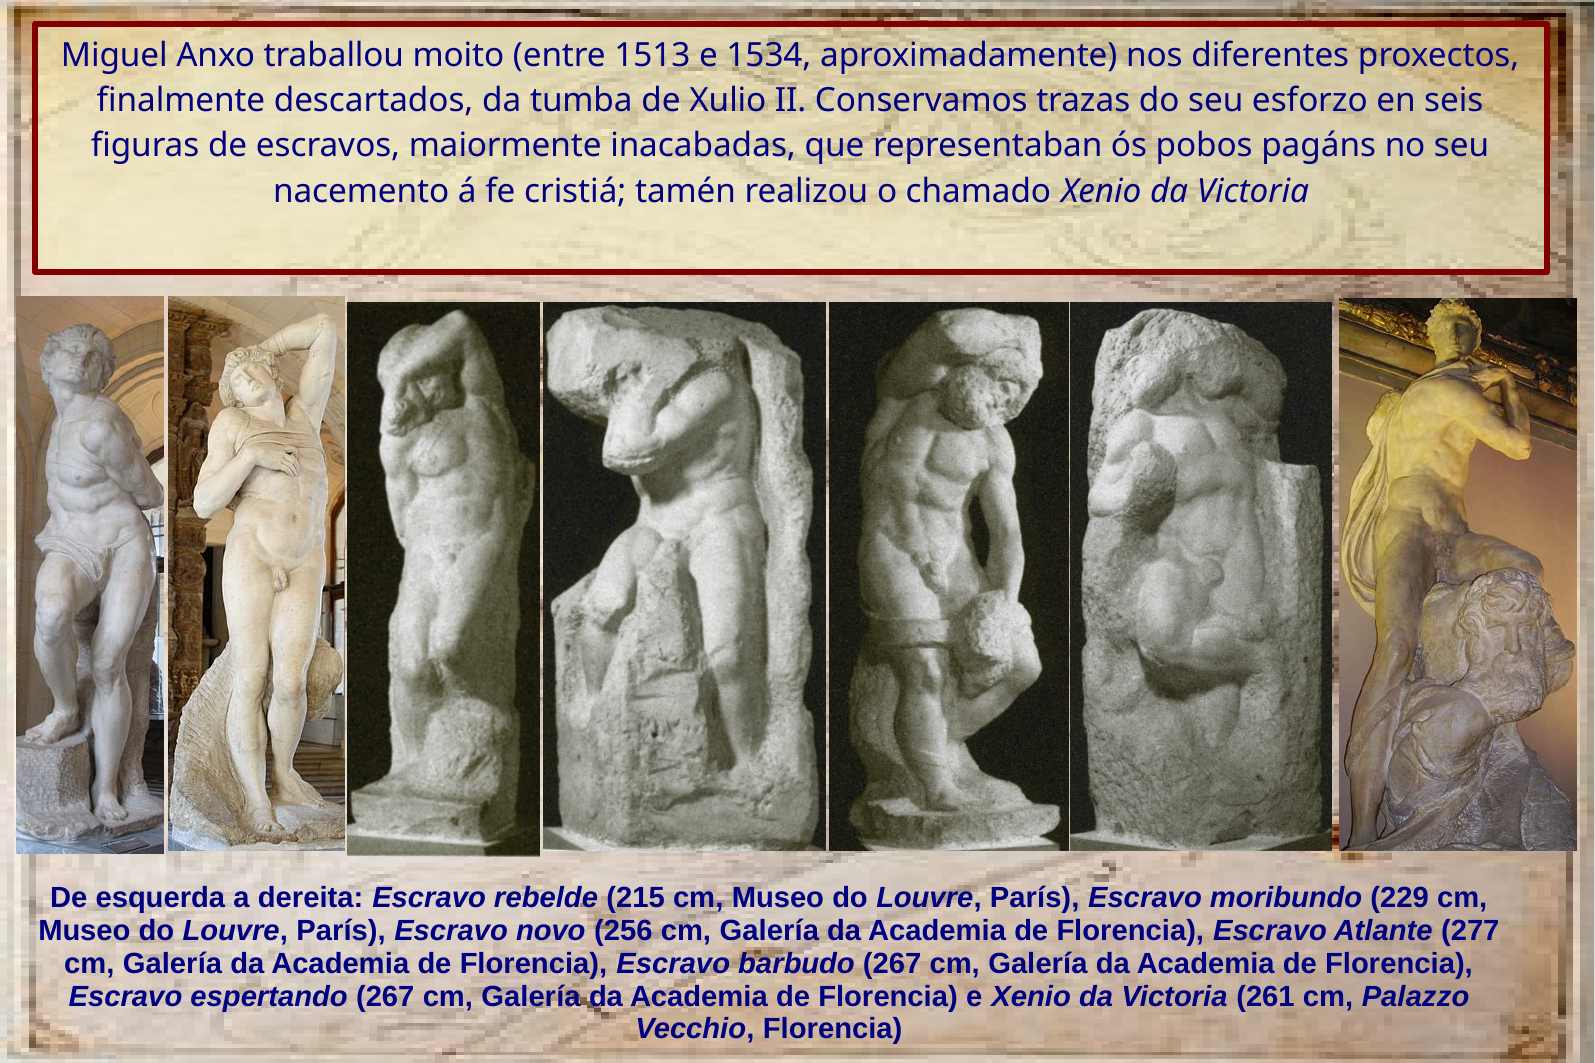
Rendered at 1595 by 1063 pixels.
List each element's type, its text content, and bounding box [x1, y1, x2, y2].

picture [0, 0, 1595, 1063]
text_box De esquerda a dereita: Escravo rebelde (215 cm, Museo do Louvre, París), Escravo moribundo (229 cm, Museo do Louvre, París), Escravo novo (256 cm, Galería da Academia de Florencia), Escravo Atlante (277 cm, Galería da Academia de Florencia), Escravo barbudo (267 cm, Galería da Academia de Florencia), Escravo espertando (267 cm, Galería da Academia de Florencia) e Xenio da Victoria (261 cm, Palazzo Vecchio, Florencia) [23, 874, 1548, 1053]
text_box Miguel Anxo traballou moito (entre 1513 e 1534, aproximadamente) nos diferentes proxectos, finalmente descartados, da tumba de Xulio II. Conservamos trazas do seu esforzo en seis figuras de escravos, maiormente inacabadas, que representaban ós pobos pagáns no seu nacemento á fe cristiá; tamén realizou o chamado Xenio da Victoria [35, 23, 1548, 273]
